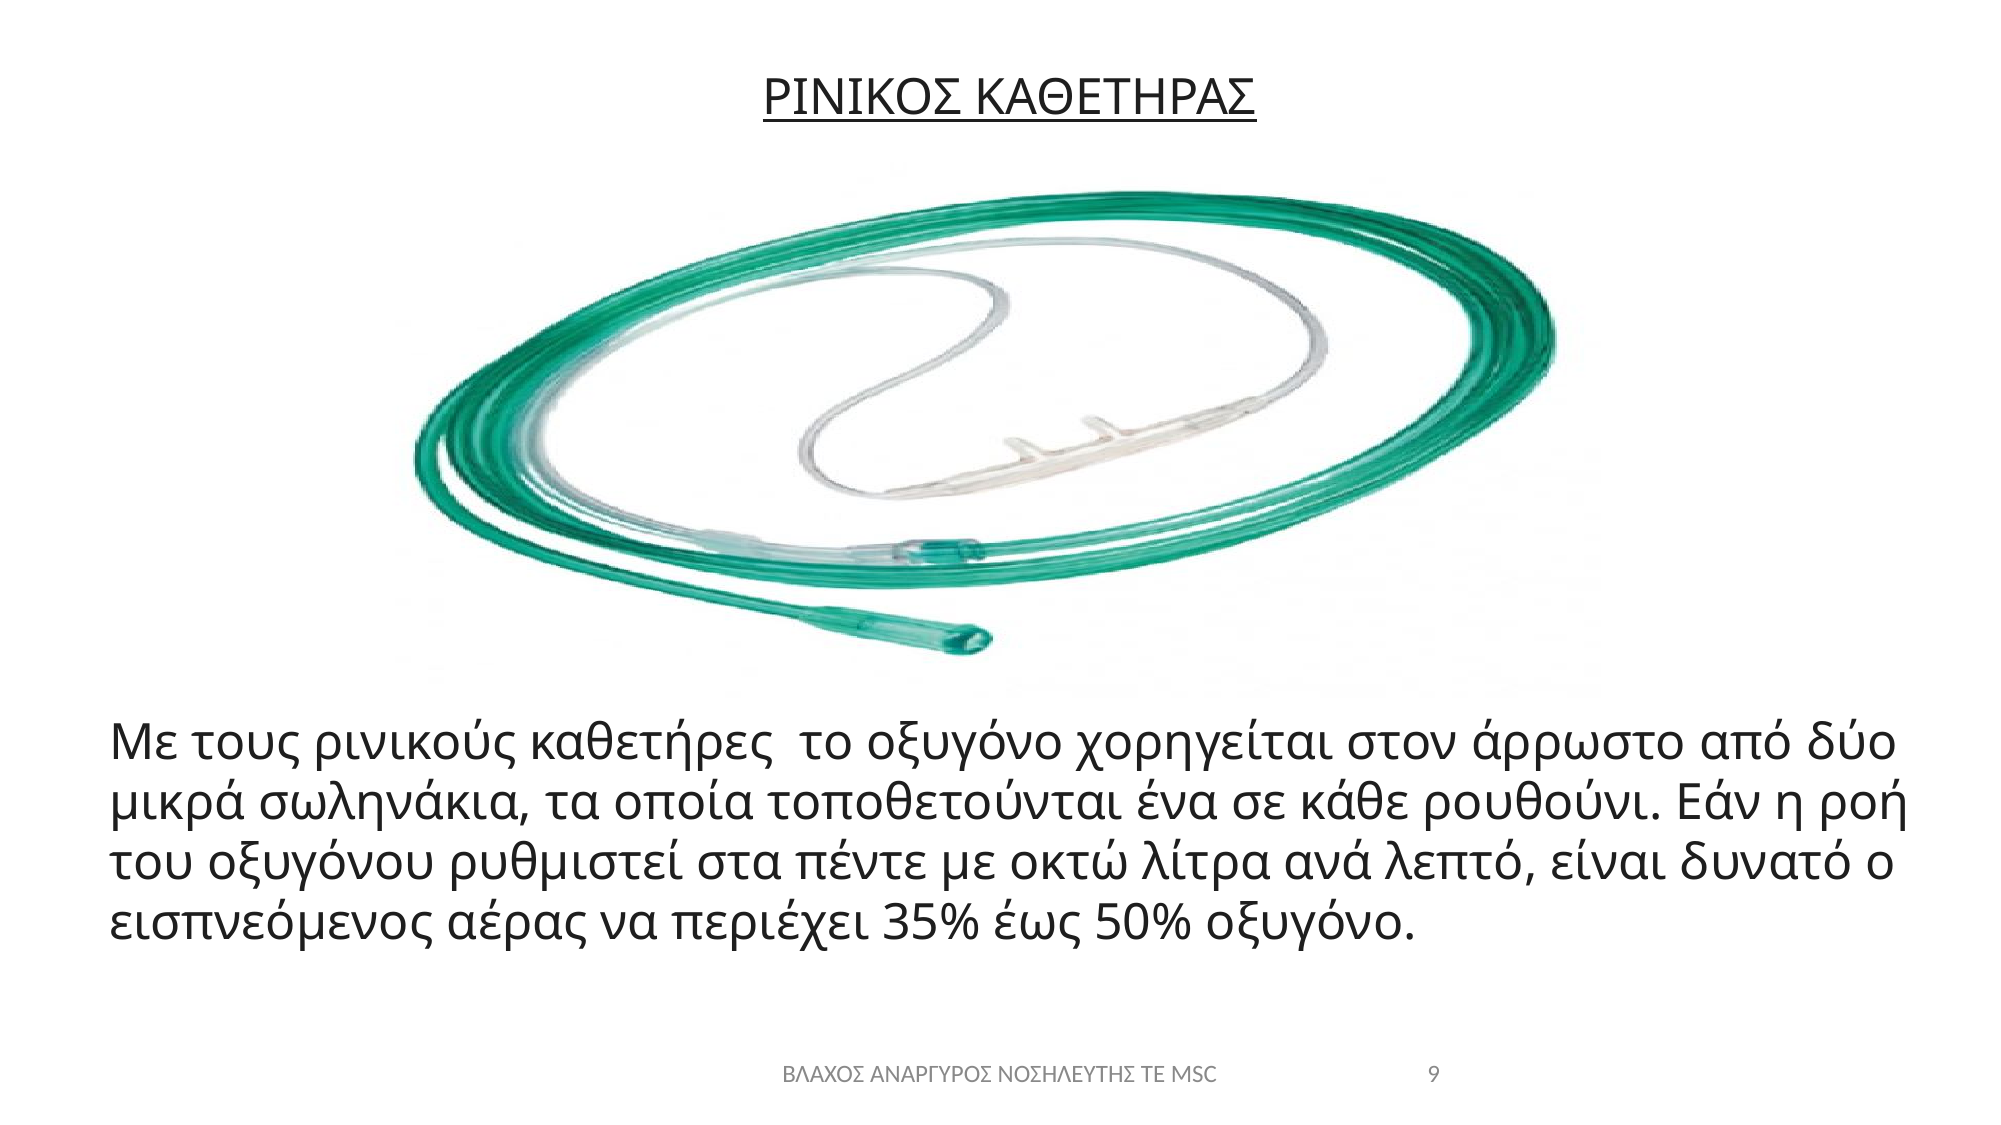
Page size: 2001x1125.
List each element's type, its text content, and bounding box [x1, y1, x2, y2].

text_box [1412, 1042, 1863, 1103]
text_box ΒΛΑΧΟΣ ΑΝΑΡΓΥΡΟΣ ΝΟΣΗΛΕΥΤΗΣ ΤΕ MSC [662, 1042, 1338, 1103]
text_box ΡΙΝΙΚΟΣ ΚΑΘΕΤΗΡΑΣ Με τους ρινικούς καθετήρες το οξυγόνο χορηγείται στον άρρωστο από δύο μικρά σωληνάκια, τα οποία τοποθετούνται ένα σε κάθε ρουθούνι. Εάν η ροή του οξυγόνου ρυθμιστεί στα πέντε με οκτώ λίτρα ανά λεπτό, είναι δυνατό ο εισπνεόμενος αέρας να περιέχει 35% έως 50% οξυγόνο. [94, 57, 1938, 967]
picture [362, 162, 1601, 698]
